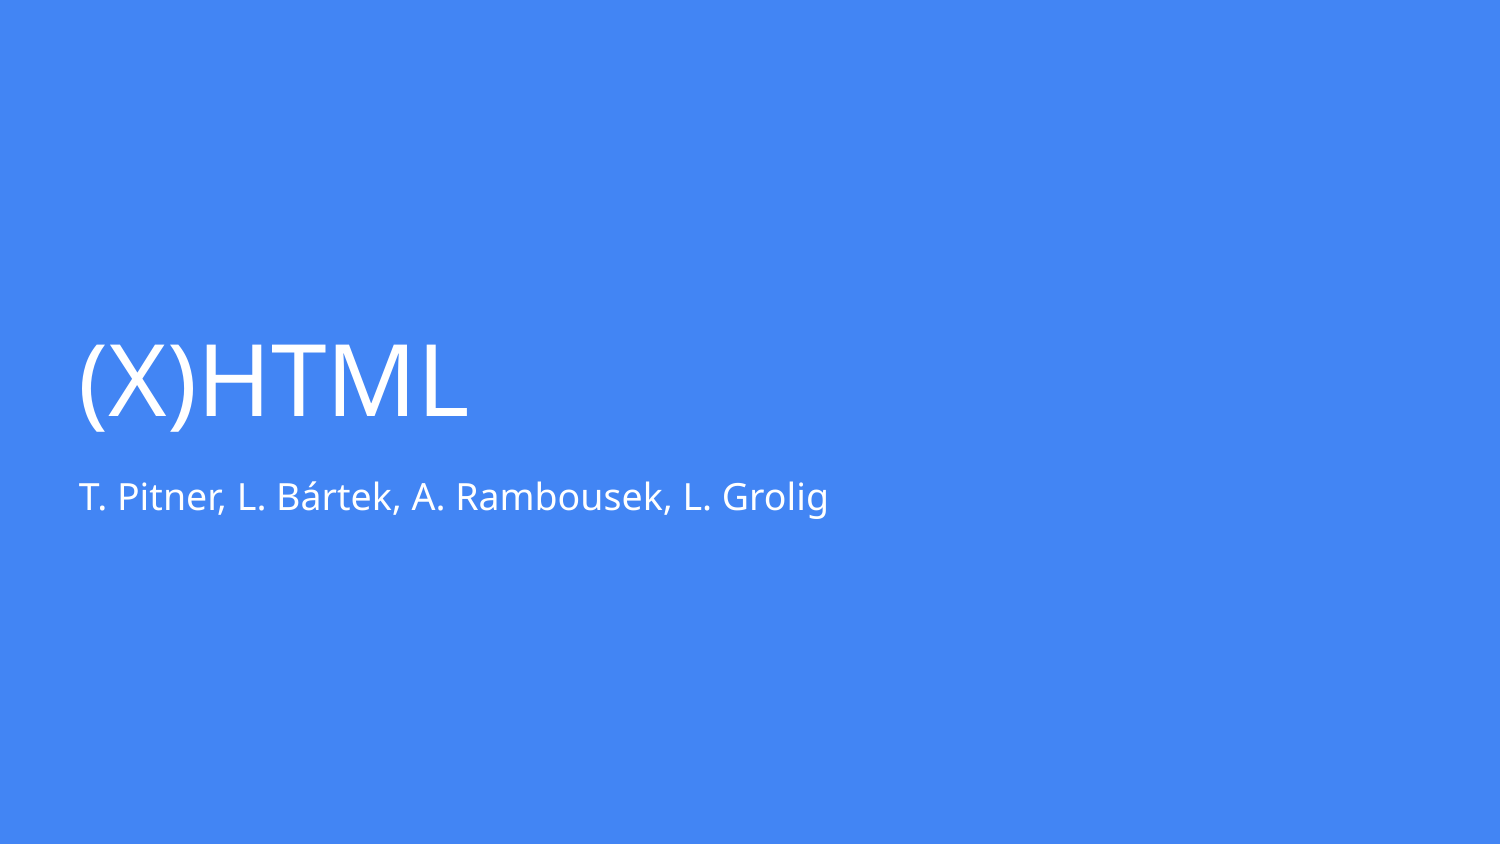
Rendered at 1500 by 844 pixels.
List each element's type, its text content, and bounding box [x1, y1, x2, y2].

text_box T. Pitner, L. Bártek, A. Rambousek, L. Grolig [64, 457, 1413, 529]
text_box (X)HTML [64, 298, 1413, 452]
